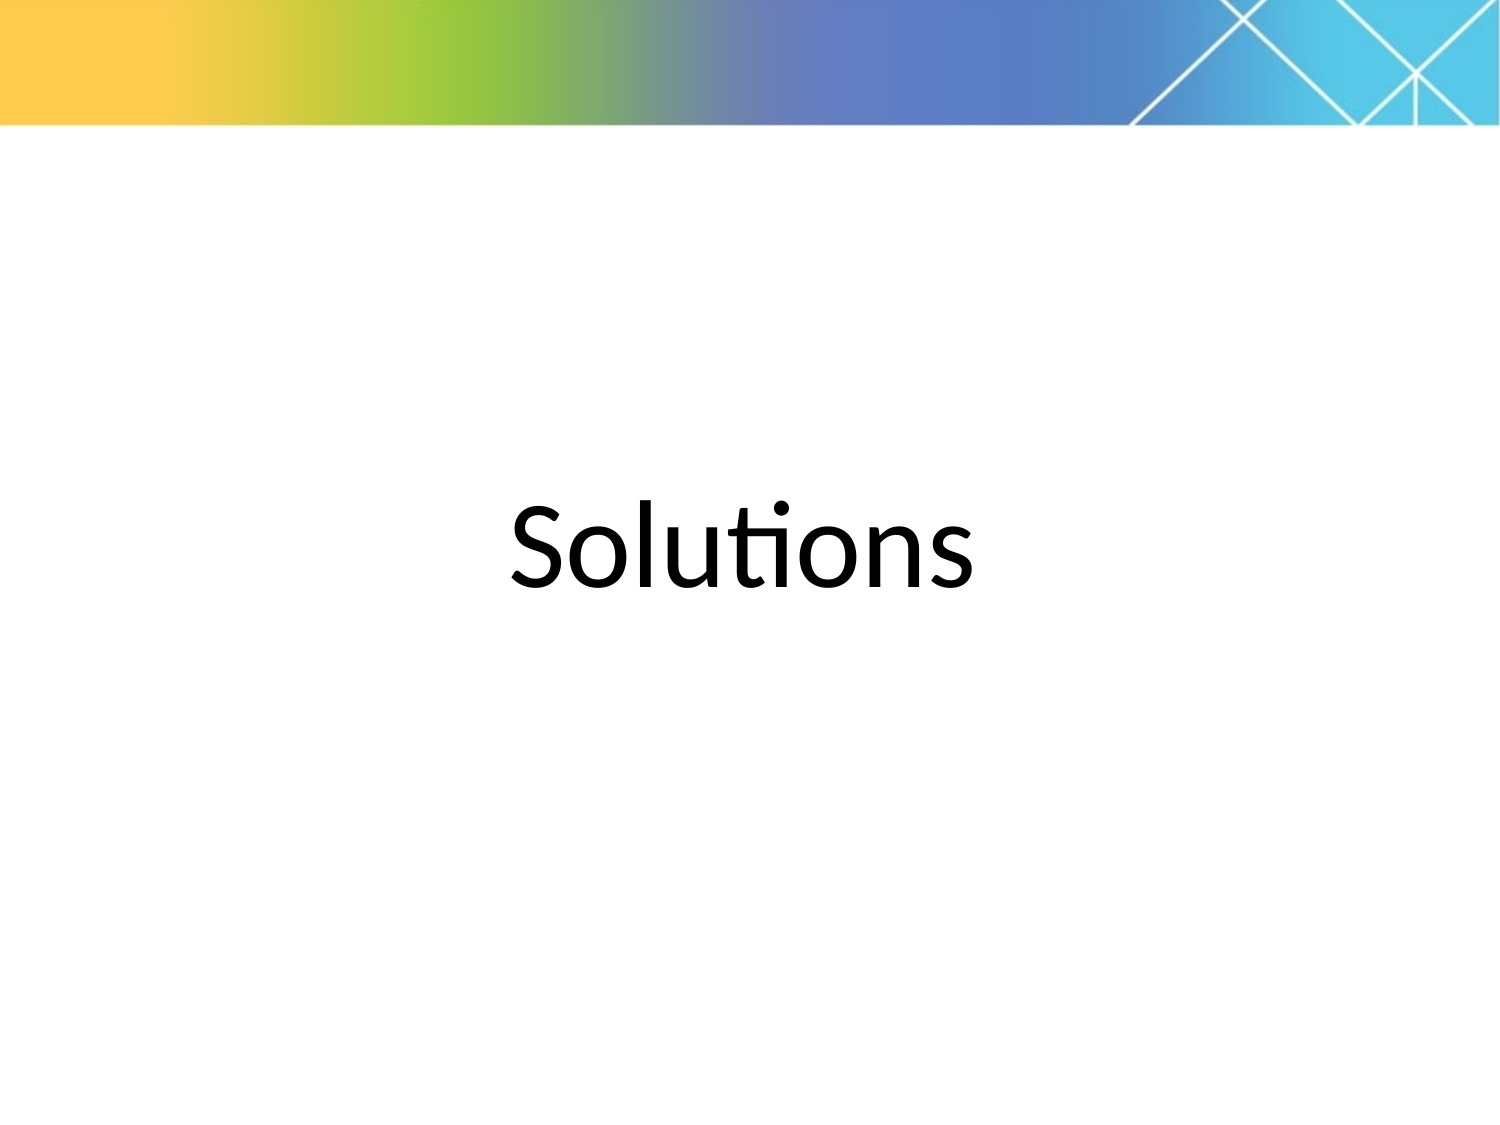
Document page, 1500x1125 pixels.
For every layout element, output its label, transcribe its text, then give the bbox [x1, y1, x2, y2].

list Solutions [70, 152, 1421, 915]
picture [0, 0, 1500, 127]
